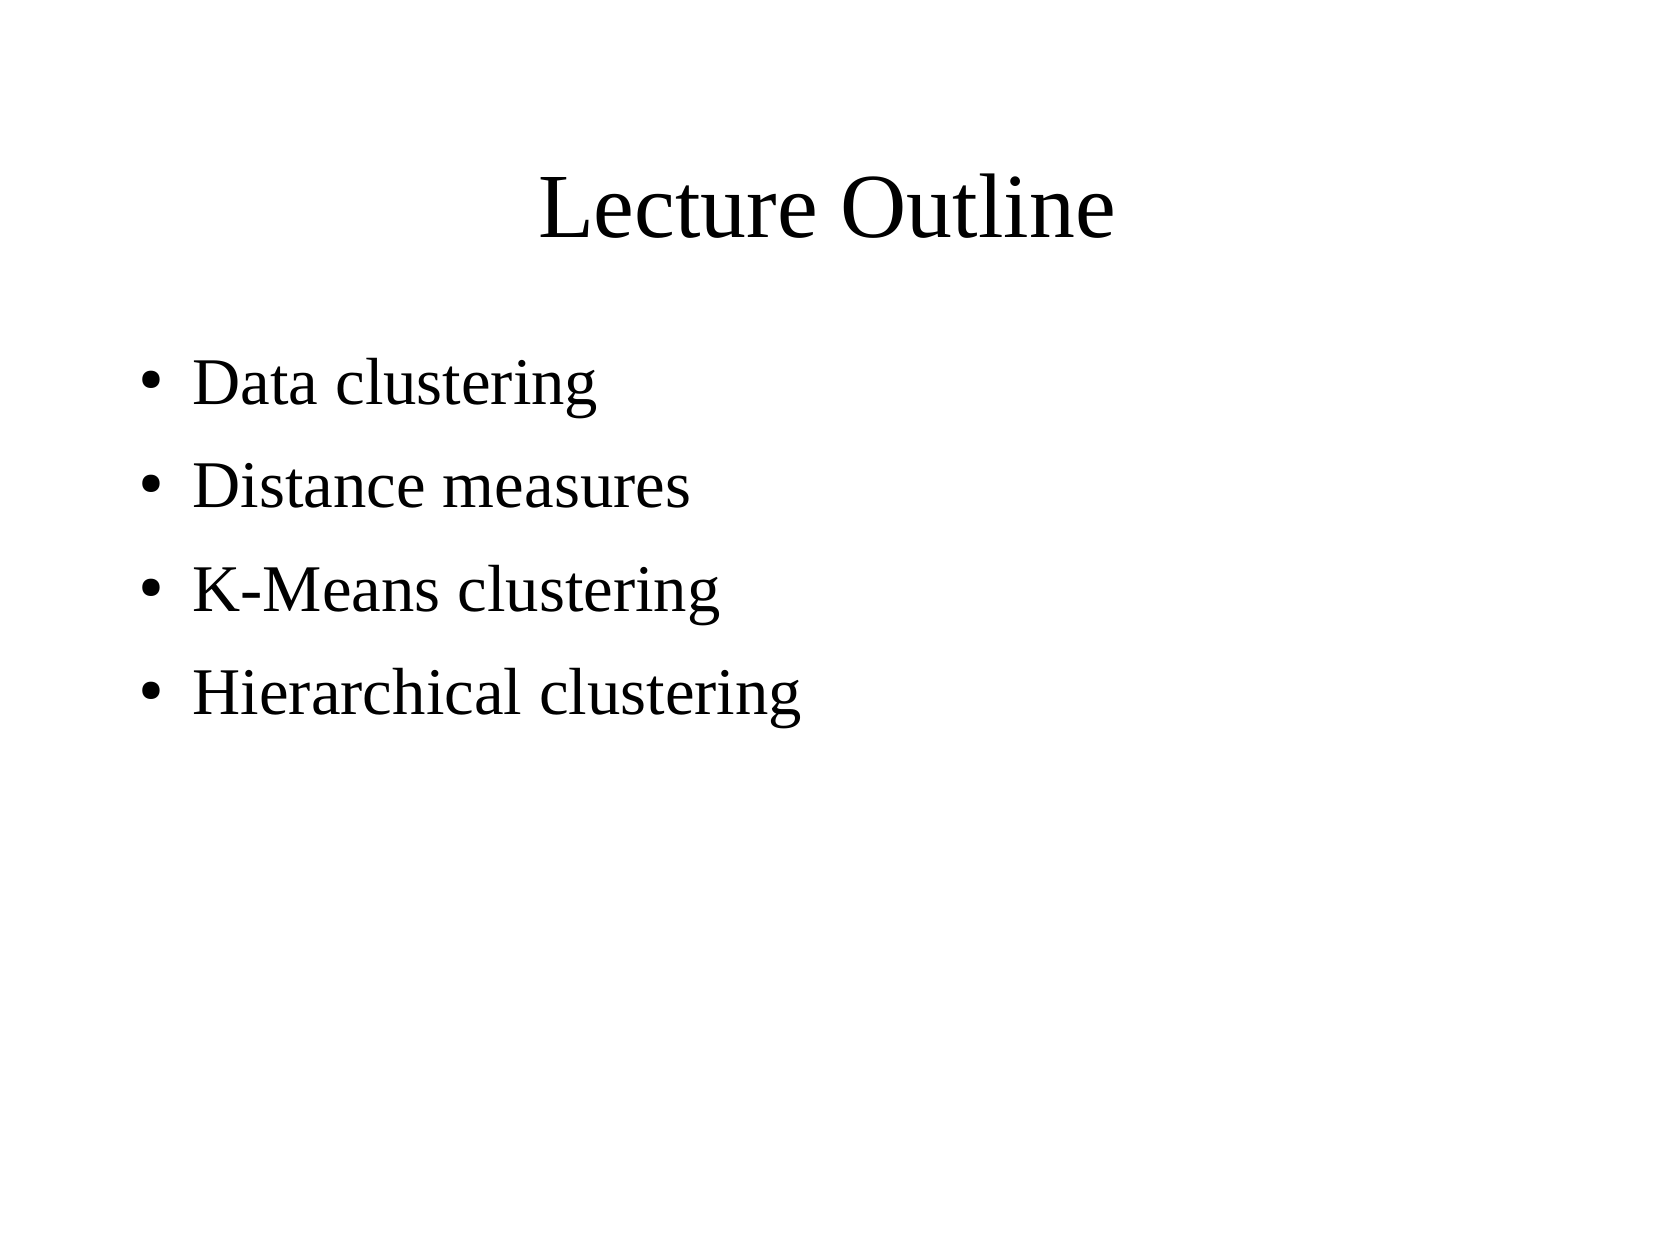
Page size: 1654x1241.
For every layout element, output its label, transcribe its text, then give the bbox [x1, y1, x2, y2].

title Lecture Outline [121, 102, 1534, 311]
list Data clustering Distance measures K-Means clustering Hierarchical clustering [121, 344, 1534, 1127]
